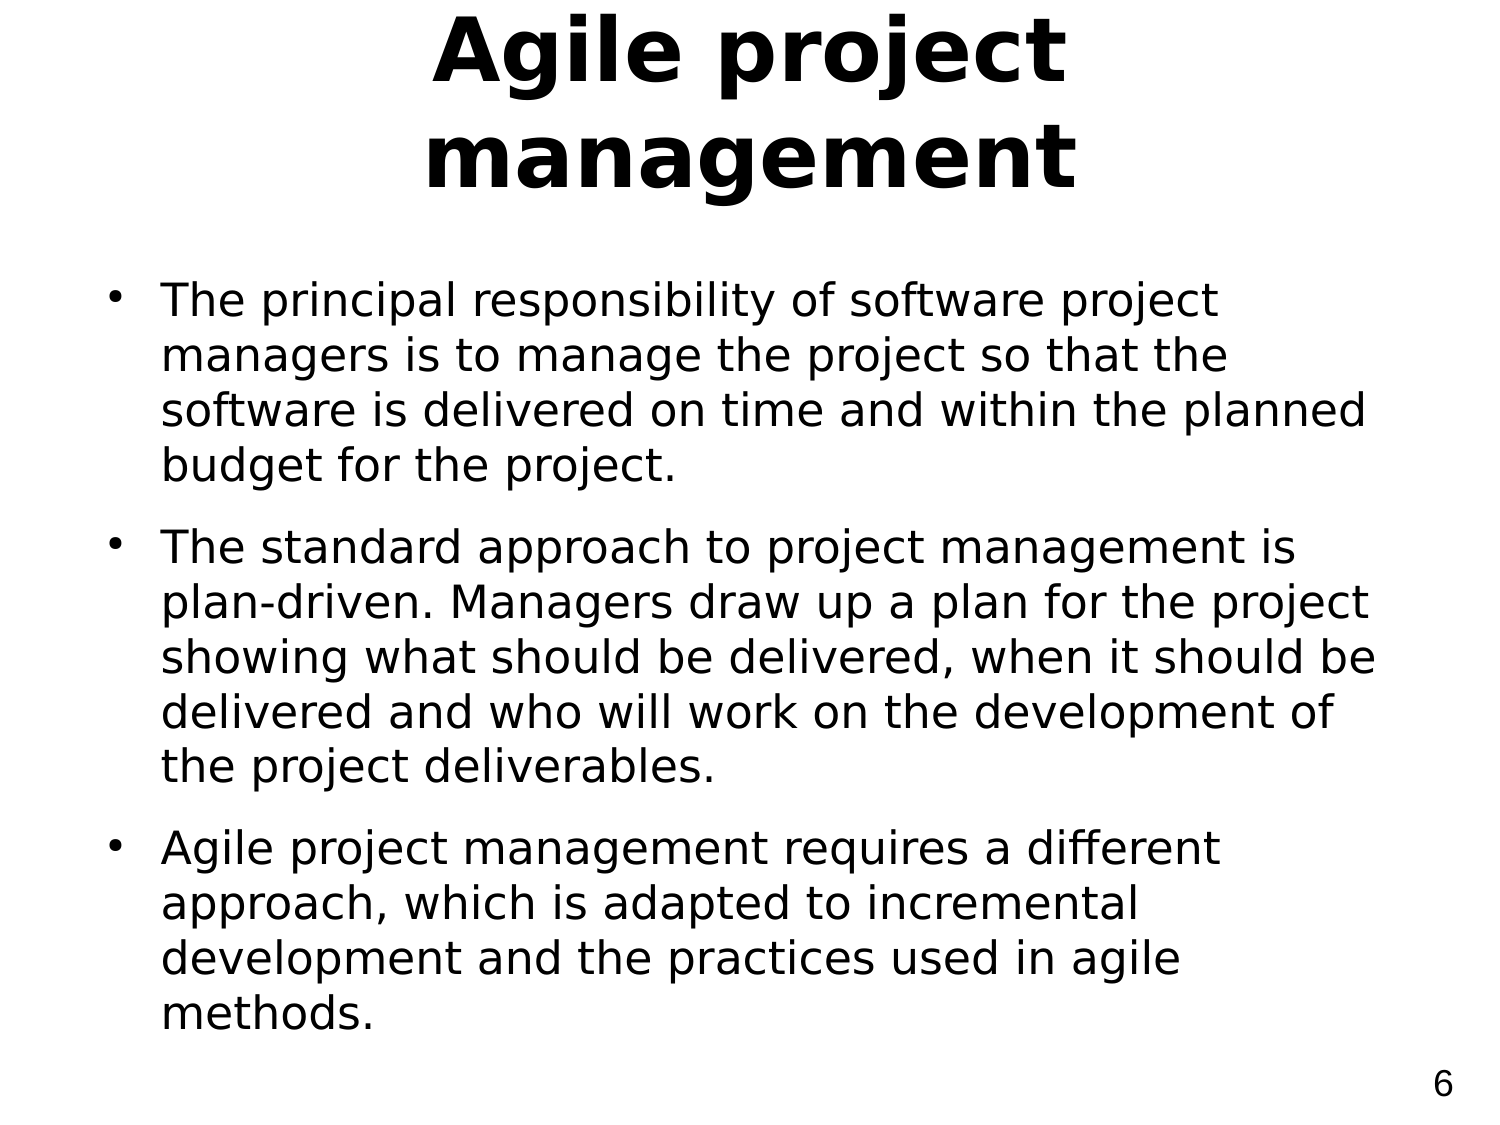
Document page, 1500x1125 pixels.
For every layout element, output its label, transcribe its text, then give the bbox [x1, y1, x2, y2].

list The principal responsibility of software project managers is to manage the project so that the software is delivered on time and within the planned budget for the project. The standard approach to project management is plan-driven. Managers draw up a plan for the project showing what should be delivered, when it should be delivered and who will work on the development of the project deliverables. Agile project management requires a different approach, which is adapted to incremental development and the practices used in agile methods. [75, 263, 1425, 1063]
title Agile project management [75, 33, 1425, 166]
